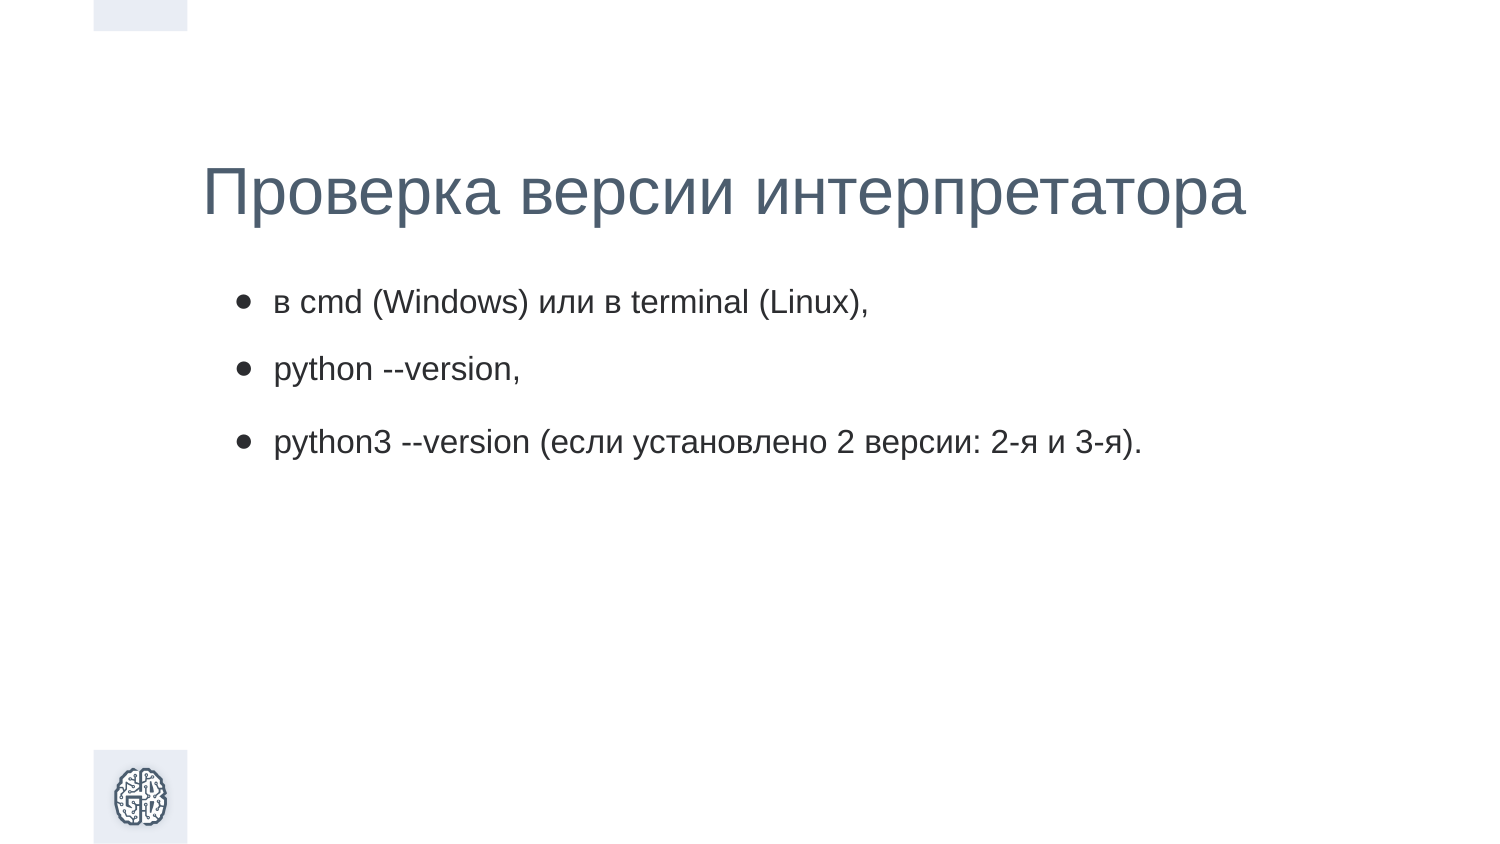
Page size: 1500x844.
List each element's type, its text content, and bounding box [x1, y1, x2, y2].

text_box python --version, [187, 321, 1313, 394]
text_box Проверка версии интерпретатора [187, 93, 1312, 259]
picture [106, 760, 175, 834]
text_box в cmd (Windows) или в terminal (Linux), [187, 259, 1312, 322]
text_box python3 --version (если установлено 2 версии: 2-я и 3-я). [187, 394, 1313, 467]
